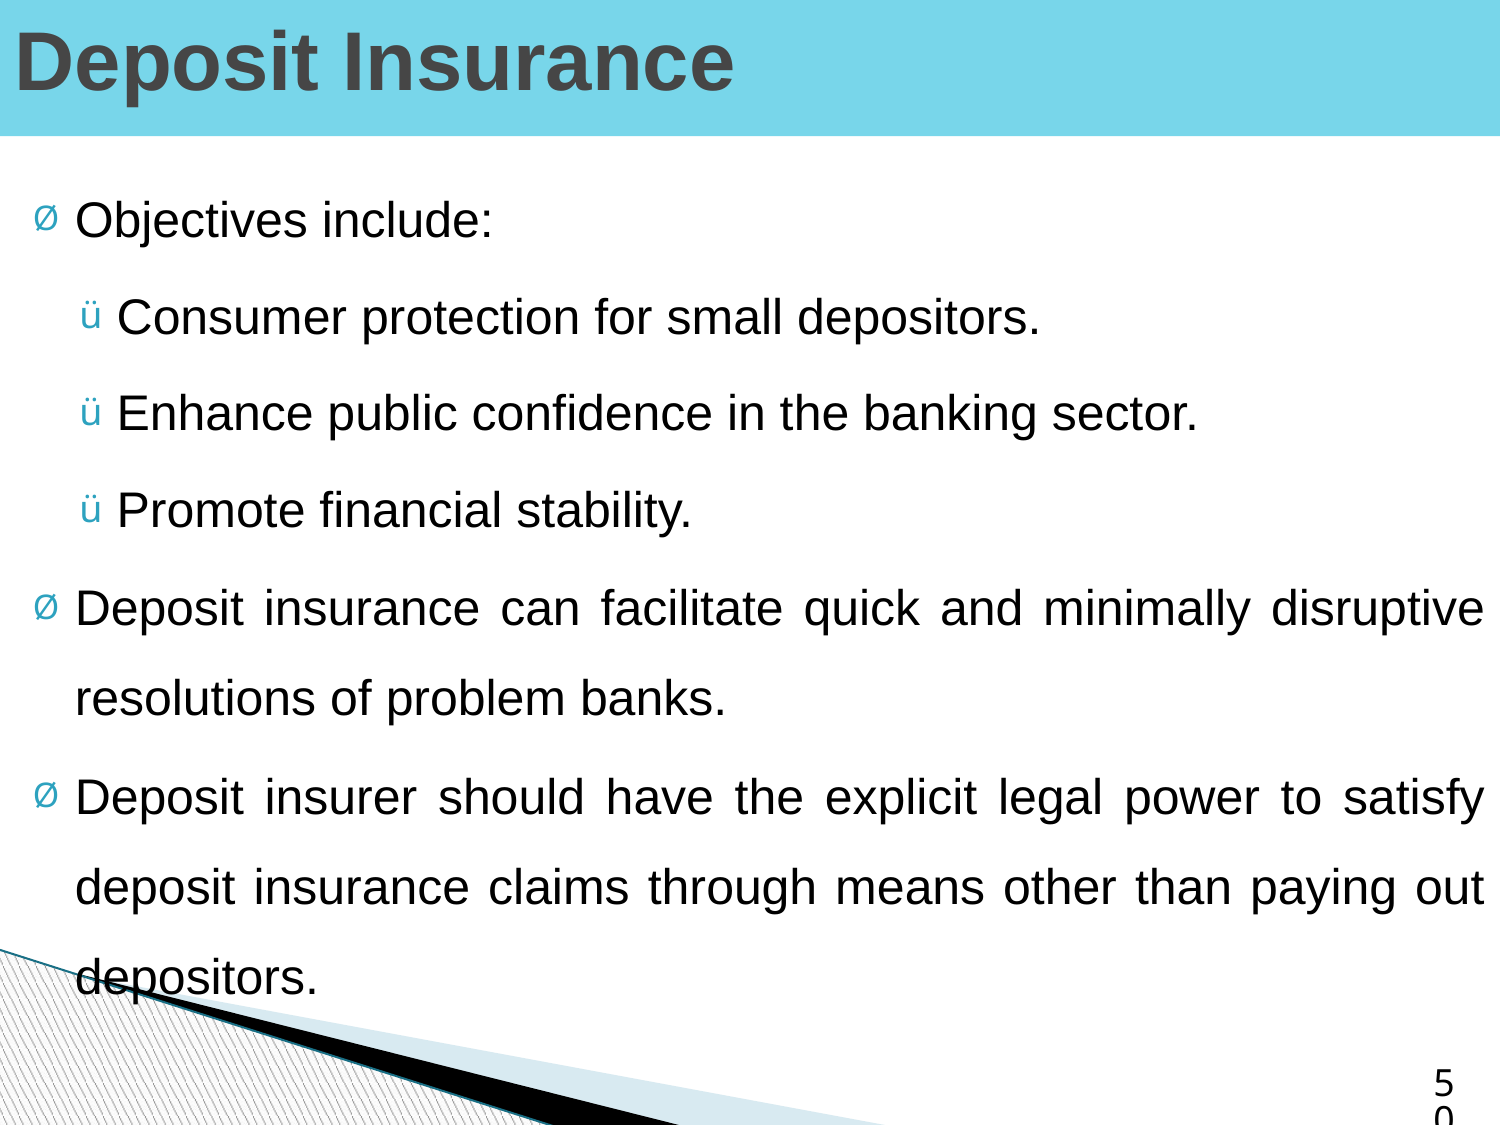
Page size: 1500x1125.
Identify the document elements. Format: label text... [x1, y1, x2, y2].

list Objectives include: Consumer protection for small depositors. Enhance public confidence in the banking sector. Promote financial stability. Deposit insurance can facilitate quick and minimally disruptive resolutions of problem banks. Deposit insurer should have the explicit legal power to satisfy deposit insurance claims through means other than paying out depositors. [0, 149, 1500, 1038]
title Deposit Insurance [0, 0, 1500, 137]
slide_number <numéro> [1418, 1051, 1479, 1112]
picture [0, 1038, 543, 1125]
